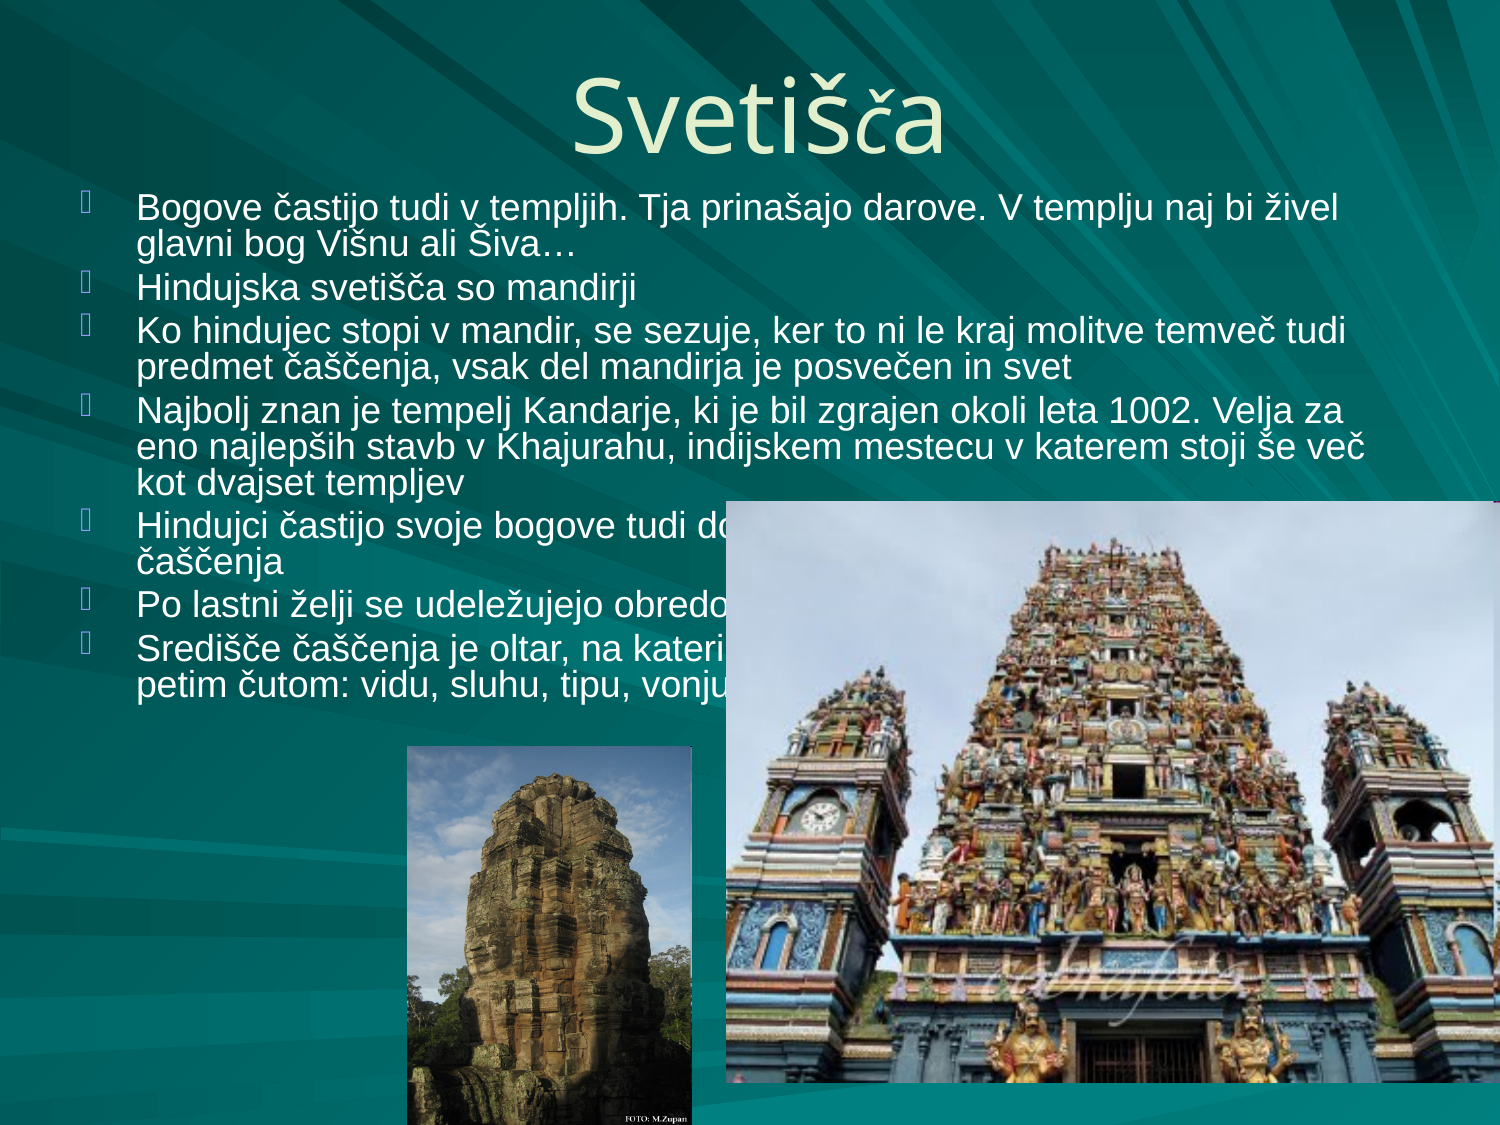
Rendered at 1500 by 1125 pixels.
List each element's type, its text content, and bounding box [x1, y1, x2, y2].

list Bogove častijo tudi v templjih. Tja prinašajo darove. V templju naj bi živel glavni bog Višnu ali Šiva… Hindujska svetišča so mandirji Ko hindujec stopi v mandir, se sezuje, ker to ni le kraj molitve temveč tudi predmet čaščenja, vsak del mandirja je posvečen in svet Najbolj znan je tempelj Kandarje, ki je bil zgrajen okoli leta 1002. Velja za eno najlepših stavb v Khajurahu, indijskem mestecu v katerem stoji še več kot dvajset templjev Hindujci častijo svoje bogove tudi doma. Kraj, kjer se srečujejo je kot hiša čaščenja Po lastni želji se udeležujejo obredov Središče čaščenja je oltar, na katerih so postavljeni predmeti, ki ustrezajo petim čutom: vidu, sluhu, tipu, vonju in okusu [64, 184, 1415, 728]
picture [407, 746, 692, 1125]
title Svetišča [150, 31, 1500, 194]
picture [726, 501, 1500, 1083]
